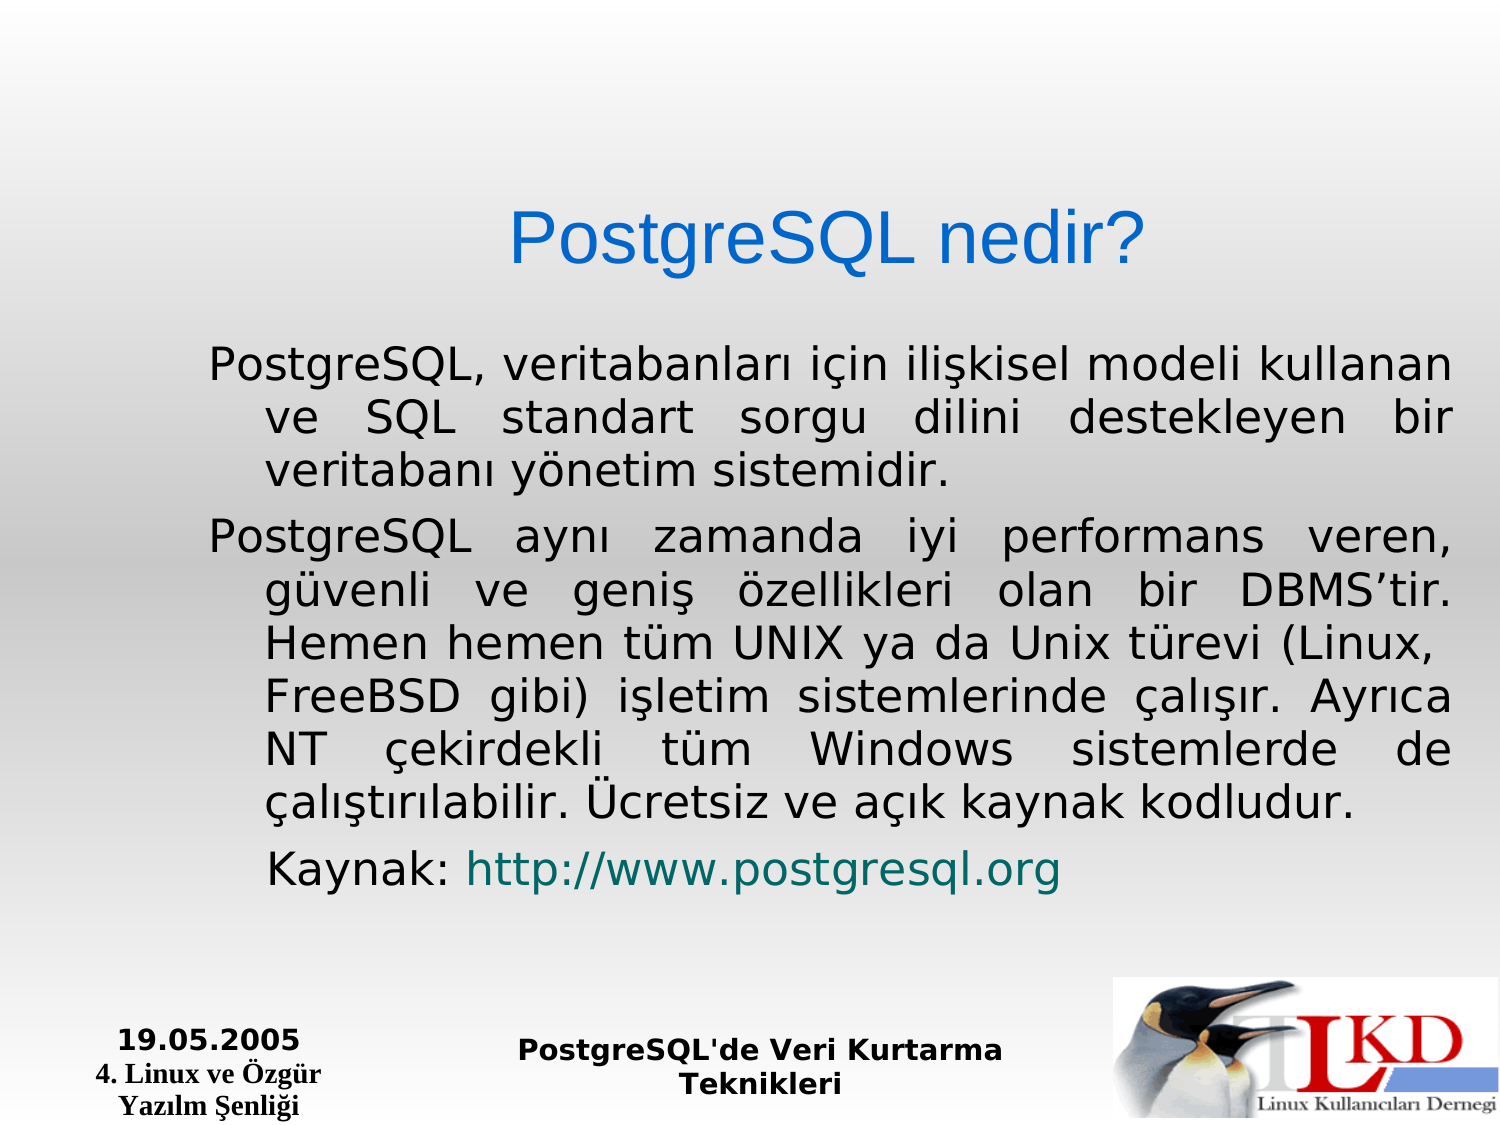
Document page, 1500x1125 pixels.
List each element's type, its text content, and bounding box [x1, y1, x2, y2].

list PostgreSQL, veritabanları için ilişkisel modeli kullanan ve SQL standart sorgu dilini destekleyen bir veritabanı yönetim sistemidir. PostgreSQL aynı zamanda iyi performans veren, güvenli ve geniş özellikleri olan bir DBMS’tir. Hemen hemen tüm UNIX ya da Unix türevi (Linux, FreeBSD gibi) işletim sistemlerinde çalışır. Ayrıca NT çekirdekli tüm Windows sistemlerde de çalıştırılabilir. Ücretsiz ve açık kaynak kodludur. Kaynak: http://www.postgresql.org [193, 329, 1469, 1005]
title PostgreSQL nedir? [188, 99, 1468, 288]
picture [1113, 977, 1499, 1118]
